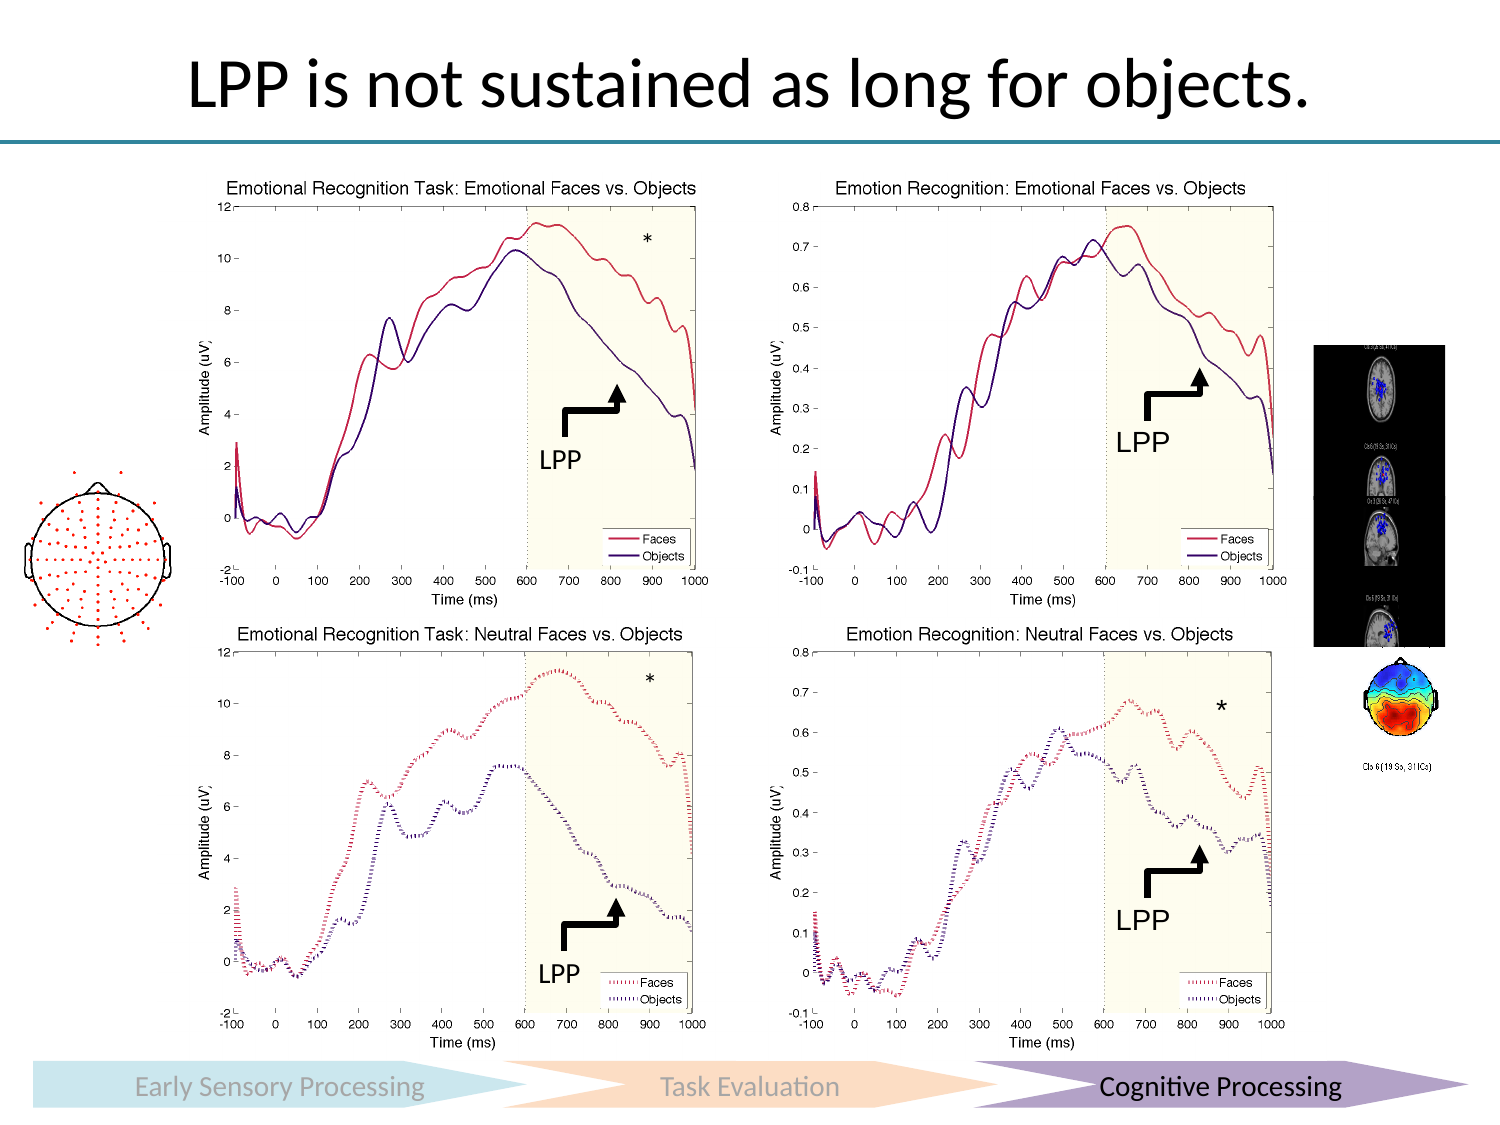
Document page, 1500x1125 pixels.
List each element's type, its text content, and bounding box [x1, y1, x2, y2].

text_box LPP [524, 432, 597, 483]
text_box * [628, 658, 673, 708]
text_box LPP [523, 946, 596, 997]
text_box LPP [1100, 893, 1186, 944]
text_box * [1201, 683, 1243, 734]
text_box Early Sensory Processing [33, 1060, 527, 1108]
text_box Cognitive Processing [973, 1060, 1469, 1108]
picture [0, 172, 1450, 1061]
text_box Task Evaluation [502, 1060, 998, 1108]
text_box LPP [1100, 416, 1186, 467]
text_box * [625, 217, 670, 268]
title LPP is not sustained as long for objects. [75, 28, 1425, 142]
